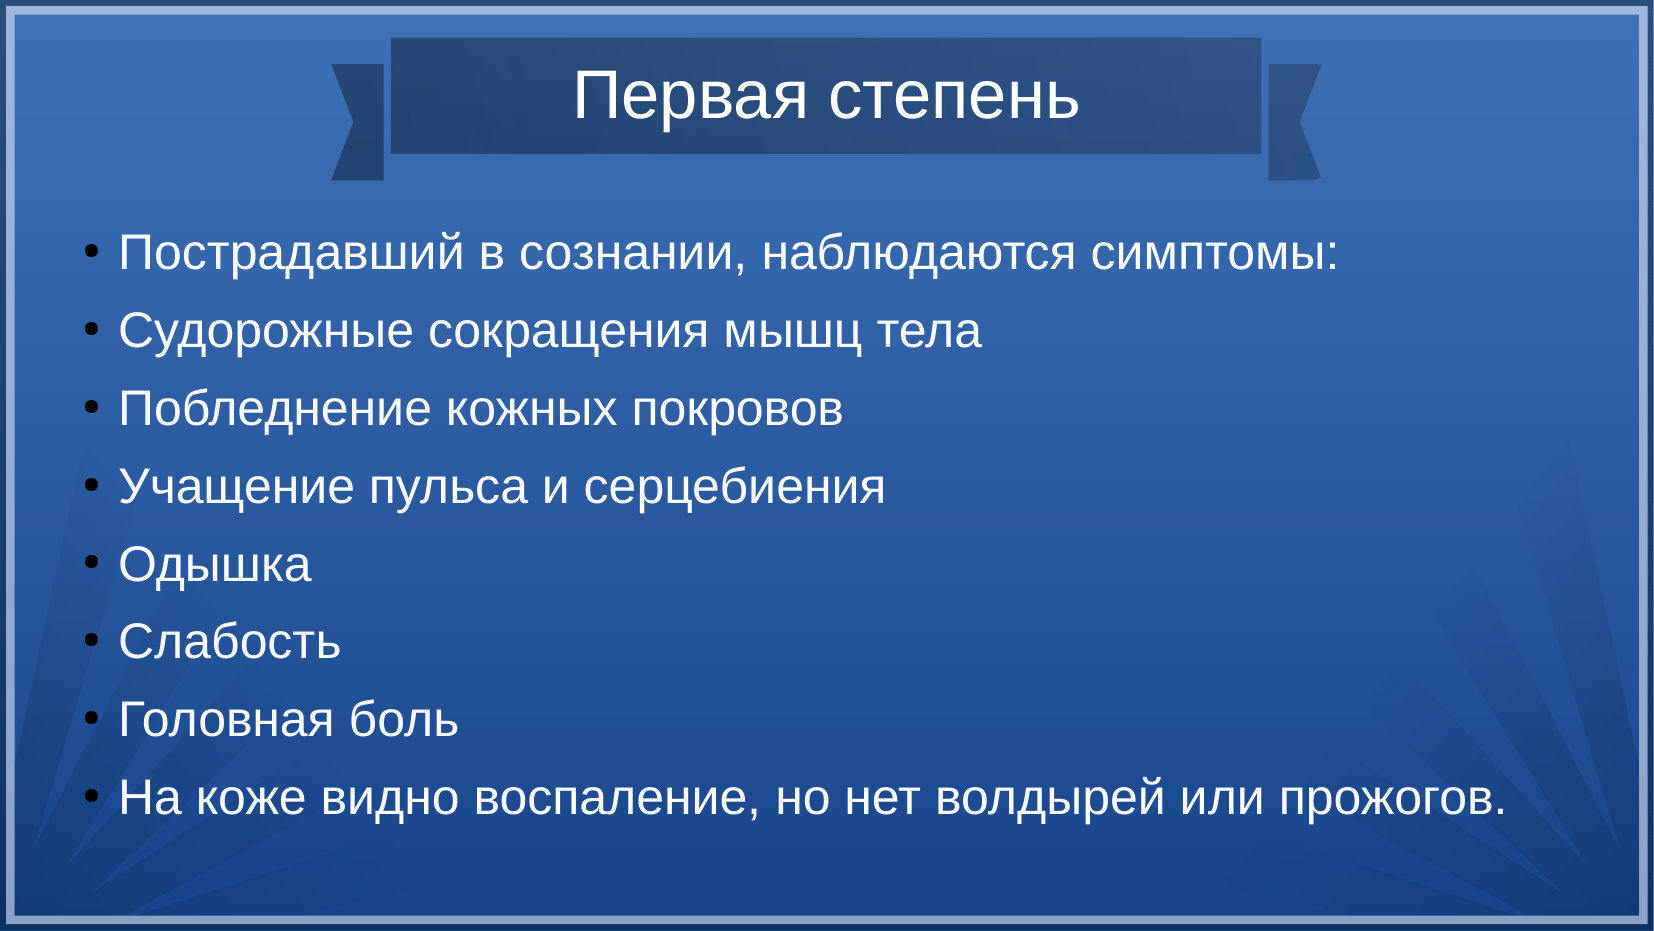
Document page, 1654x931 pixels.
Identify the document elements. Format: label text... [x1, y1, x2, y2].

title Первая степень [389, 35, 1264, 154]
list Пострадавший в сознании, наблюдаются симптомы: Судорожные сокращения мышц тела Побледнение кожных покровов Учащение пульса и серцебиения Одышка Слабость Головная боль На коже видно воспаление, но нет волдырей или прожогов. [82, 224, 1571, 848]
